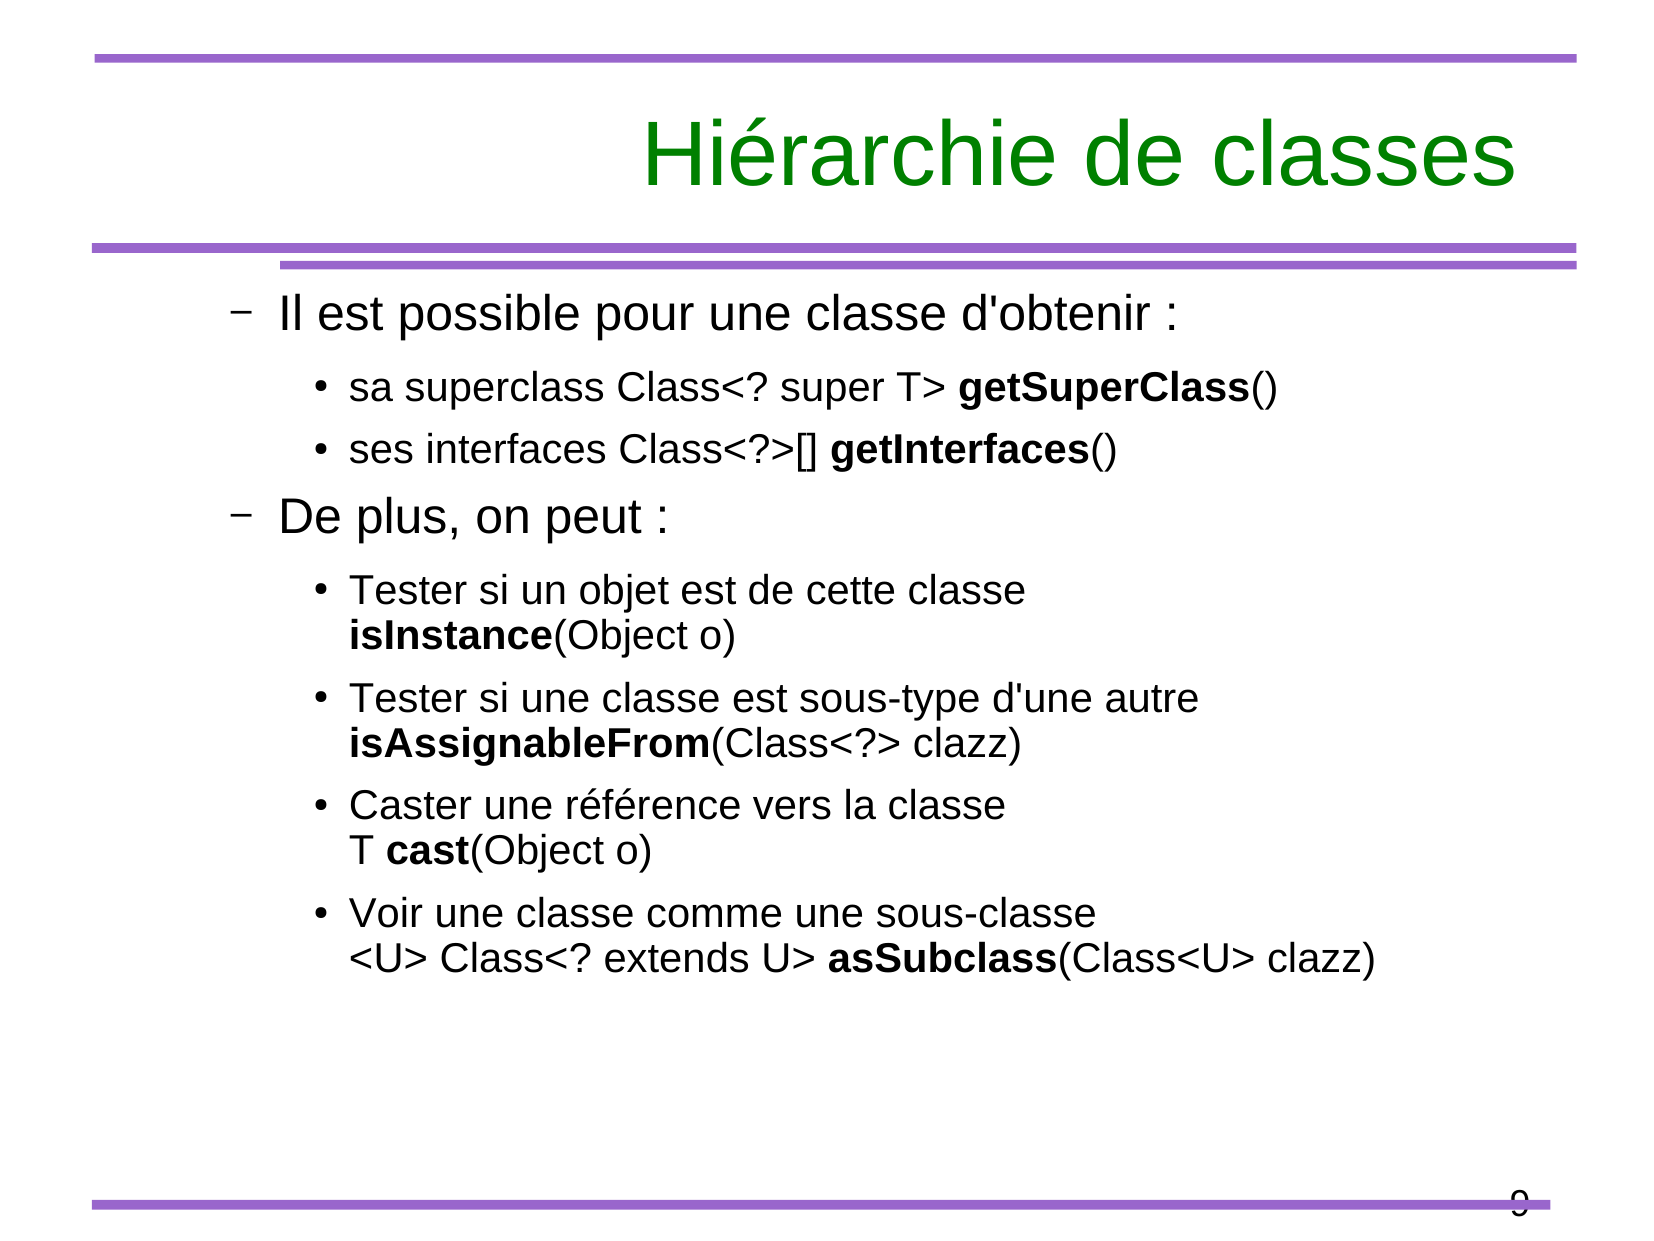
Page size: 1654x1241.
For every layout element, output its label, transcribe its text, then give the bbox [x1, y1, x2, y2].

list Il est possible pour une classe d'obtenir : sa superclass Class<? super T> getSuperClass() ses interfaces Class<?>[] getInterfaces() De plus, on peut : Tester si un objet est de cette classe isInstance(Object o) Tester si une classe est sous-type d'une autre isAssignableFrom(Class<?> clazz) Caster une référence vers la classe T cast(Object o) Voir une classe comme une sous-classe <U> Class<? extends U> asSubclass(Class<U> clazz) [121, 279, 1534, 1077]
title Hiérarchie de classes [121, 42, 1534, 265]
